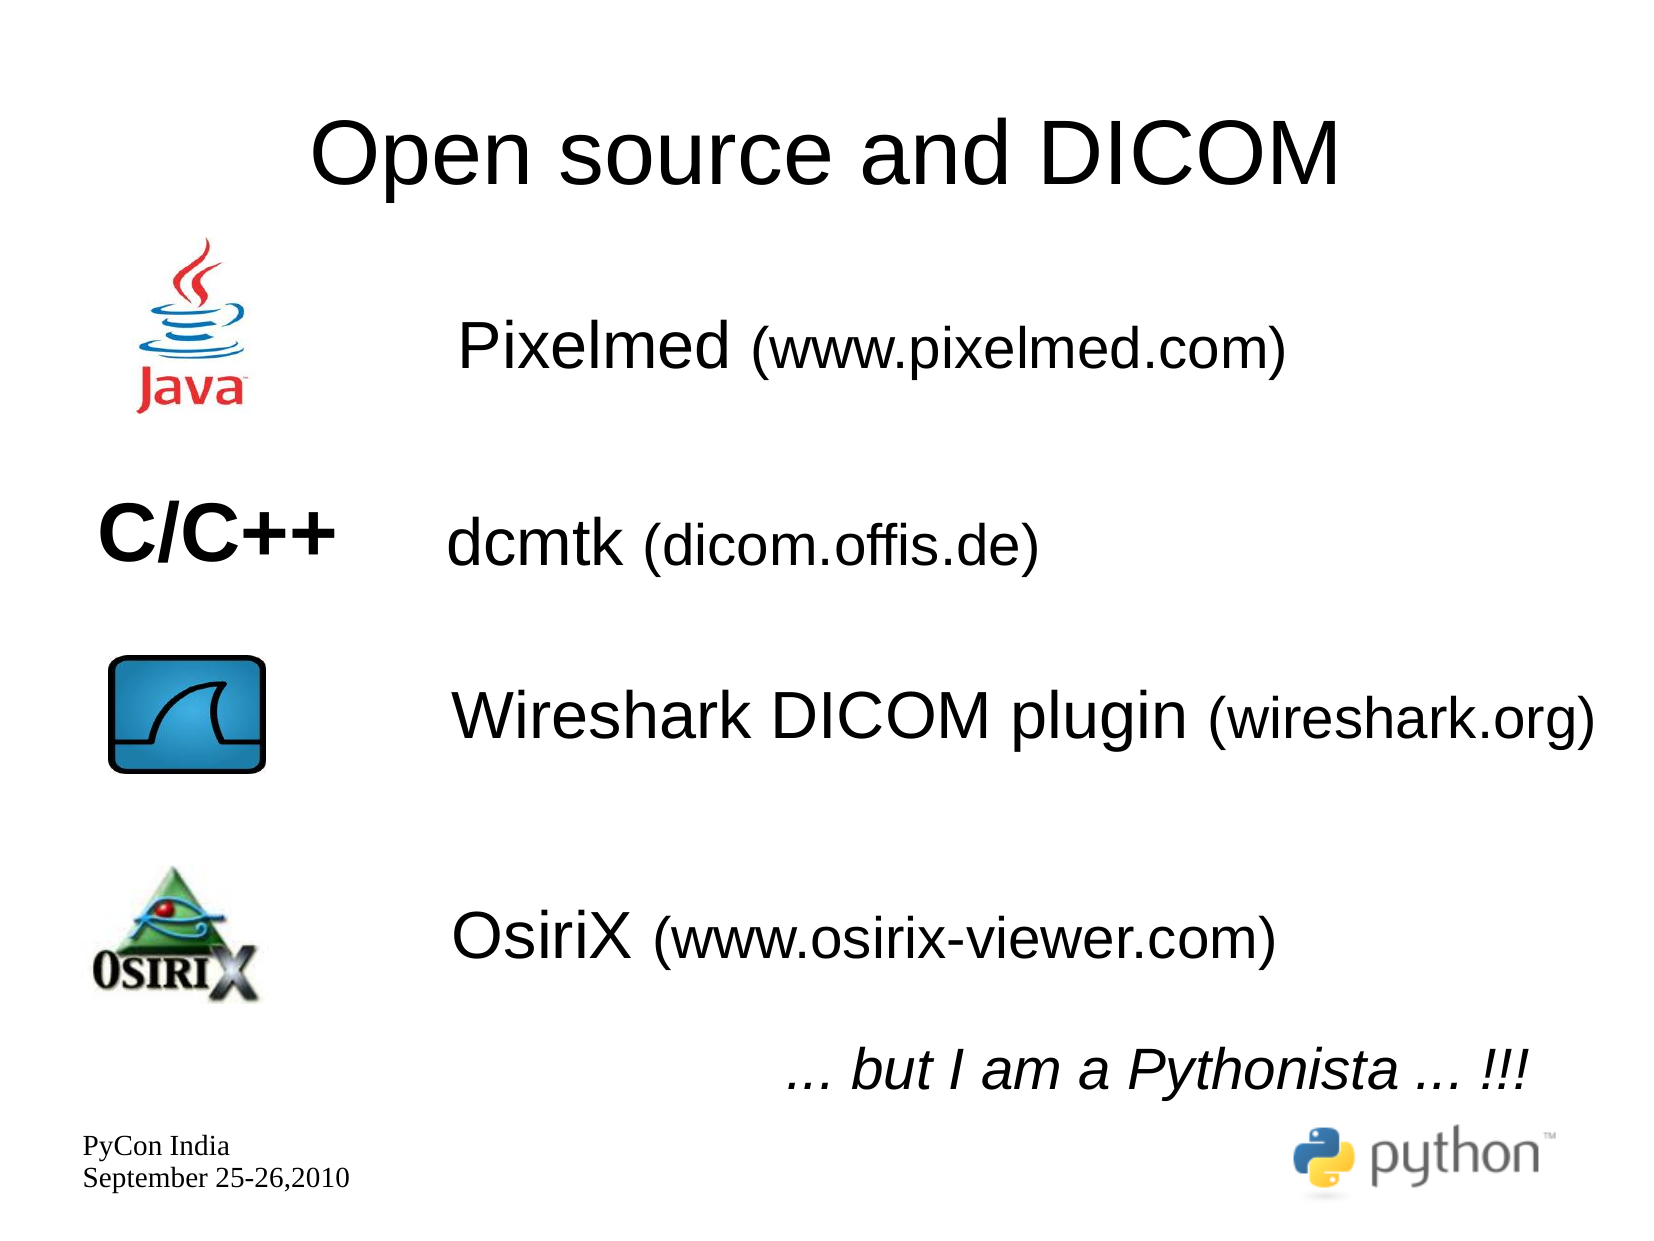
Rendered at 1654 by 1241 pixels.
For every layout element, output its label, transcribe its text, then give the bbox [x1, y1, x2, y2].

text_box Pixelmed (www.pixelmed.com) [443, 301, 1477, 391]
picture [1250, 1110, 1581, 1221]
text_box ... but I am a Pythonista ... !!! [771, 1029, 1629, 1110]
text_box OsiriX (www.osirix-viewer.com) [437, 890, 1300, 981]
title Open source and DICOM [82, 56, 1571, 250]
picture [87, 237, 296, 414]
text_box Wireshark DICOM plugin (wireshark.org) [437, 670, 1615, 761]
picture [81, 865, 269, 1004]
picture [108, 655, 266, 774]
text_box C/C++ [82, 478, 378, 587]
text_box dcmtk (dicom.offis.de) [431, 497, 1057, 588]
